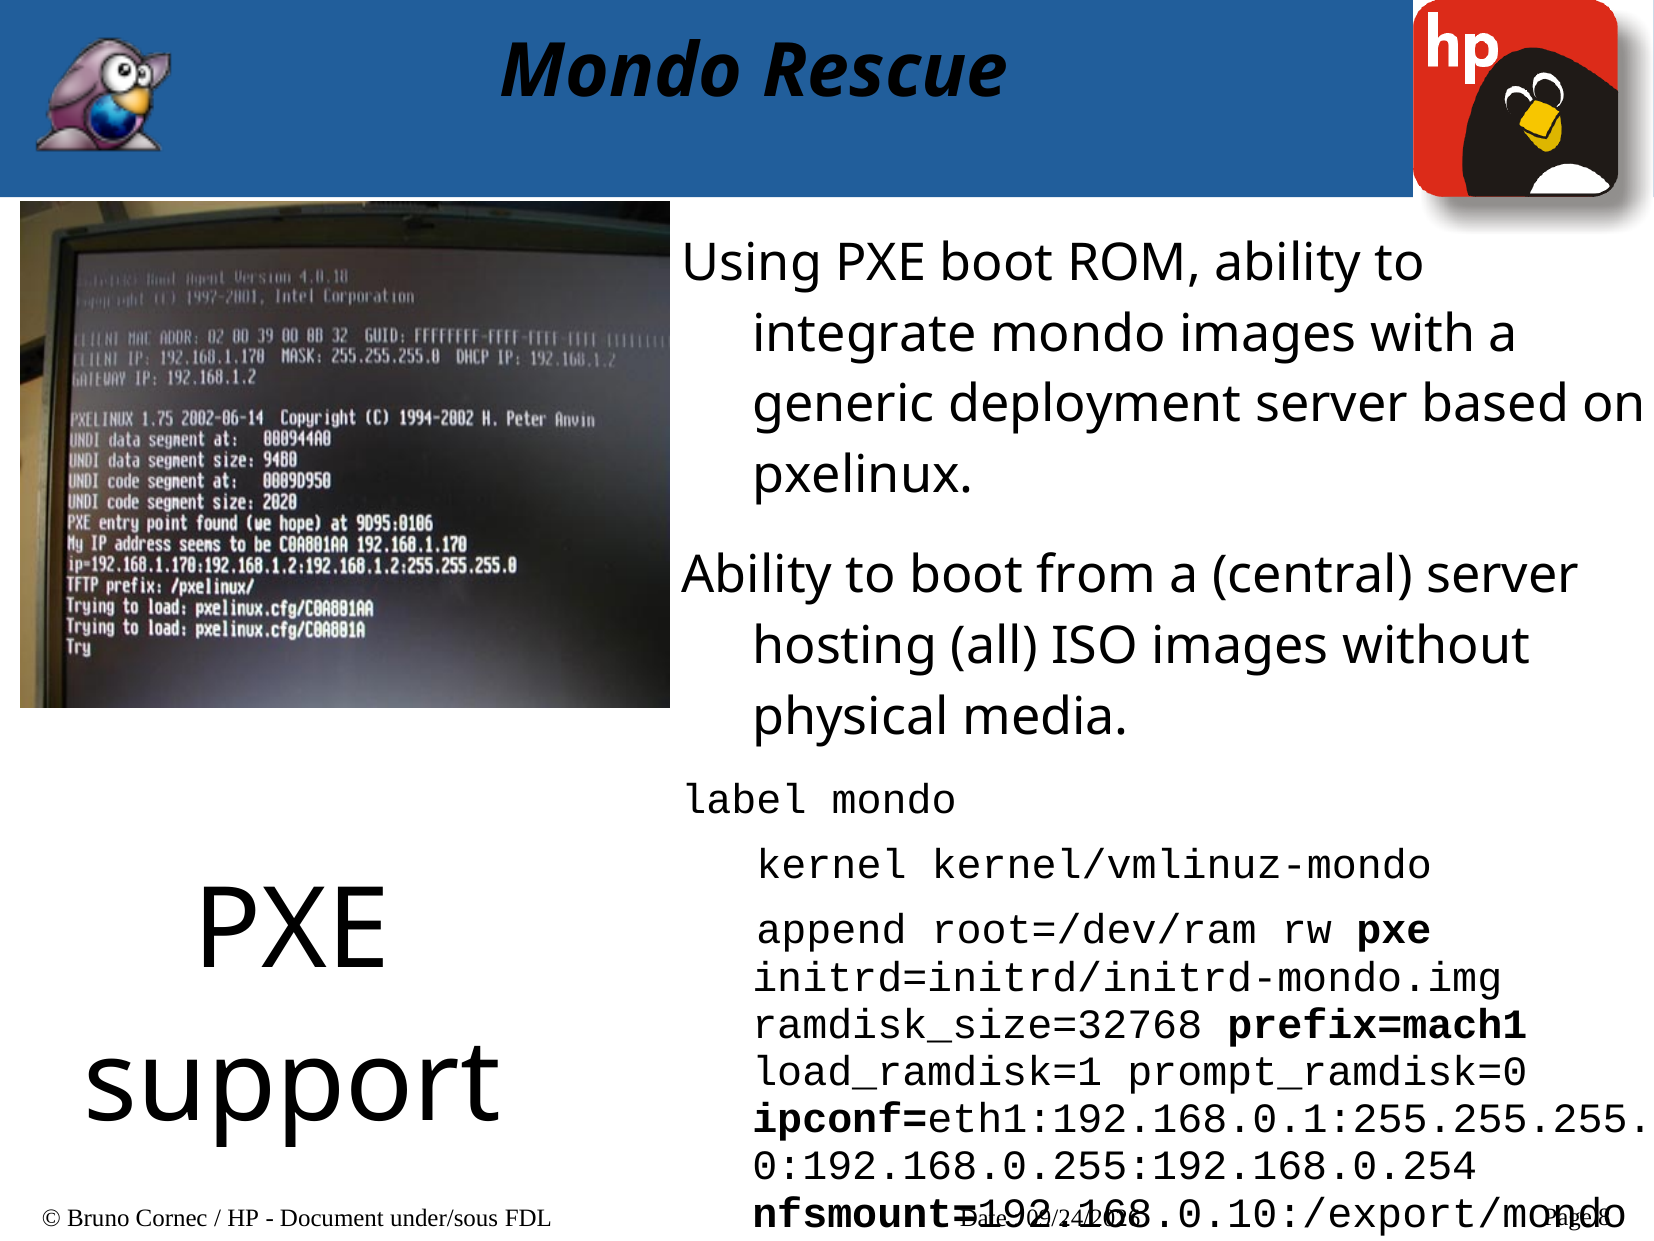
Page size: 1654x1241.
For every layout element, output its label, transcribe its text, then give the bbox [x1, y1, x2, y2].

text_box PXE support [83, 847, 580, 1127]
picture [0, 0, 211, 199]
list Using PXE boot ROM, ability to integrate mondo images with a generic deployment server based on pxelinux. Ability to boot from a (central) server hosting (all) ISO images without physical media. label mondo kernel kernel/vmlinuz-mondo append root=/dev/ram rw pxe initrd=initrd/initrd-mondo.img ramdisk_size=32768 prefix=mach1 load_ramdisk=1 prompt_ramdisk=0 ipconf=eth1:192.168.0.1:255.255.255.0:192.168.0.255:192.168.0.254 nfsmount=192.168.0.10:/export/mondo ping=5 [669, 224, 1654, 1237]
picture [1413, 0, 1654, 224]
picture [20, 201, 670, 708]
